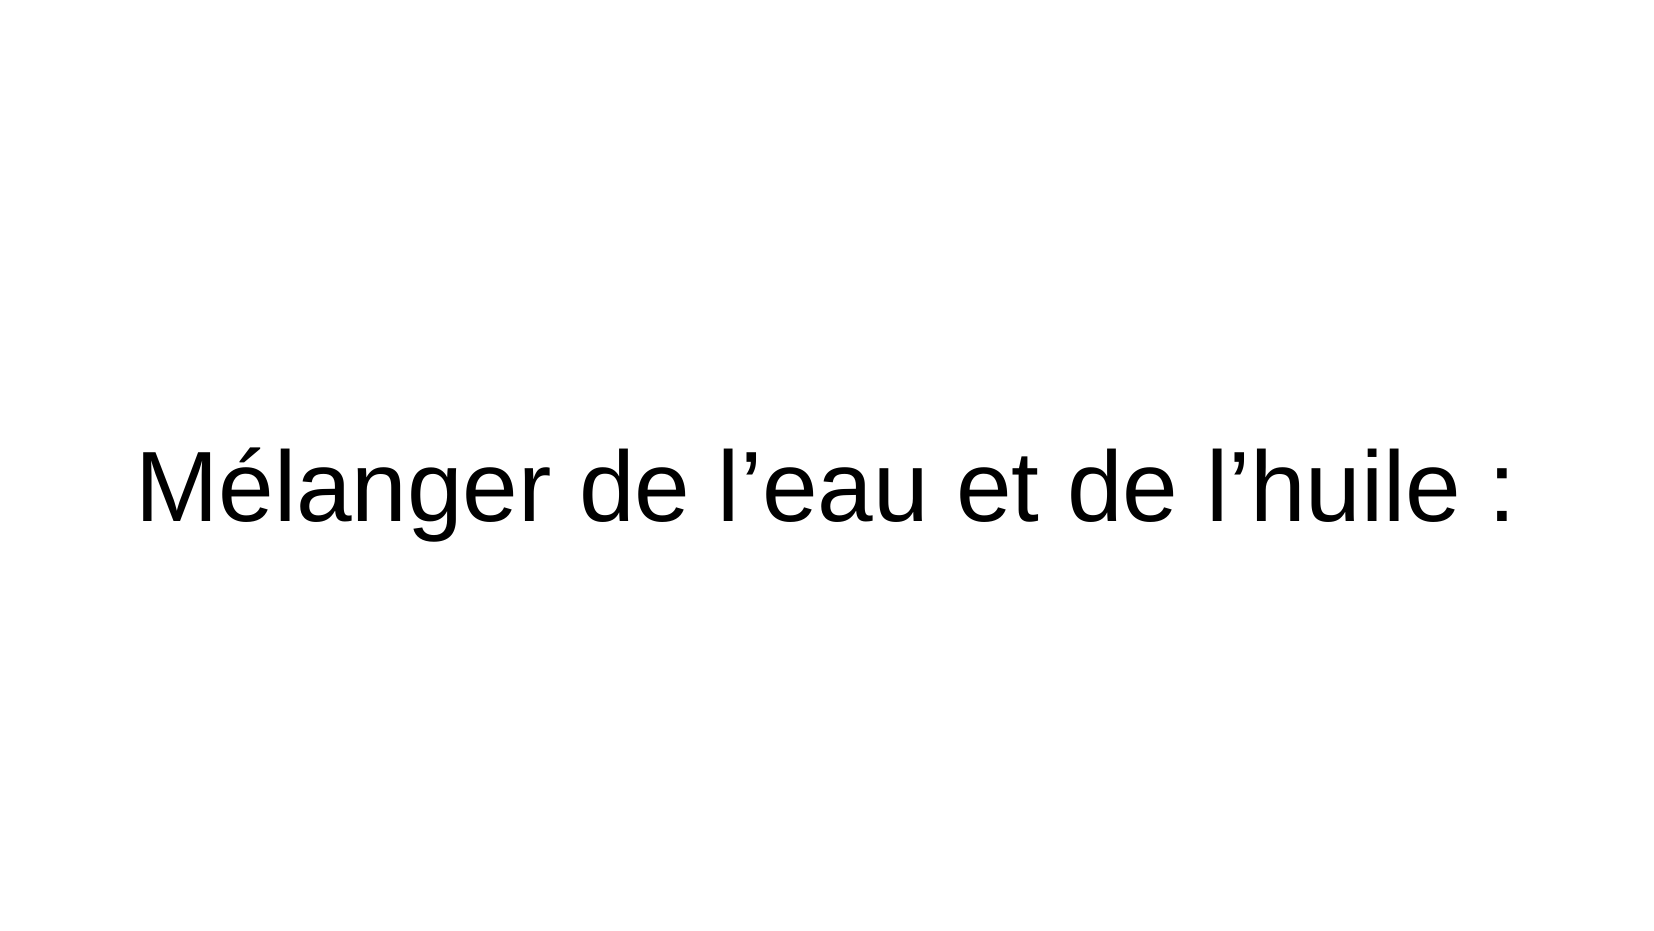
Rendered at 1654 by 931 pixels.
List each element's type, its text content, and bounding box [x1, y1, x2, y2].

subtitle Mélanger de l’eau et de l’huile : [82, 217, 1571, 758]
